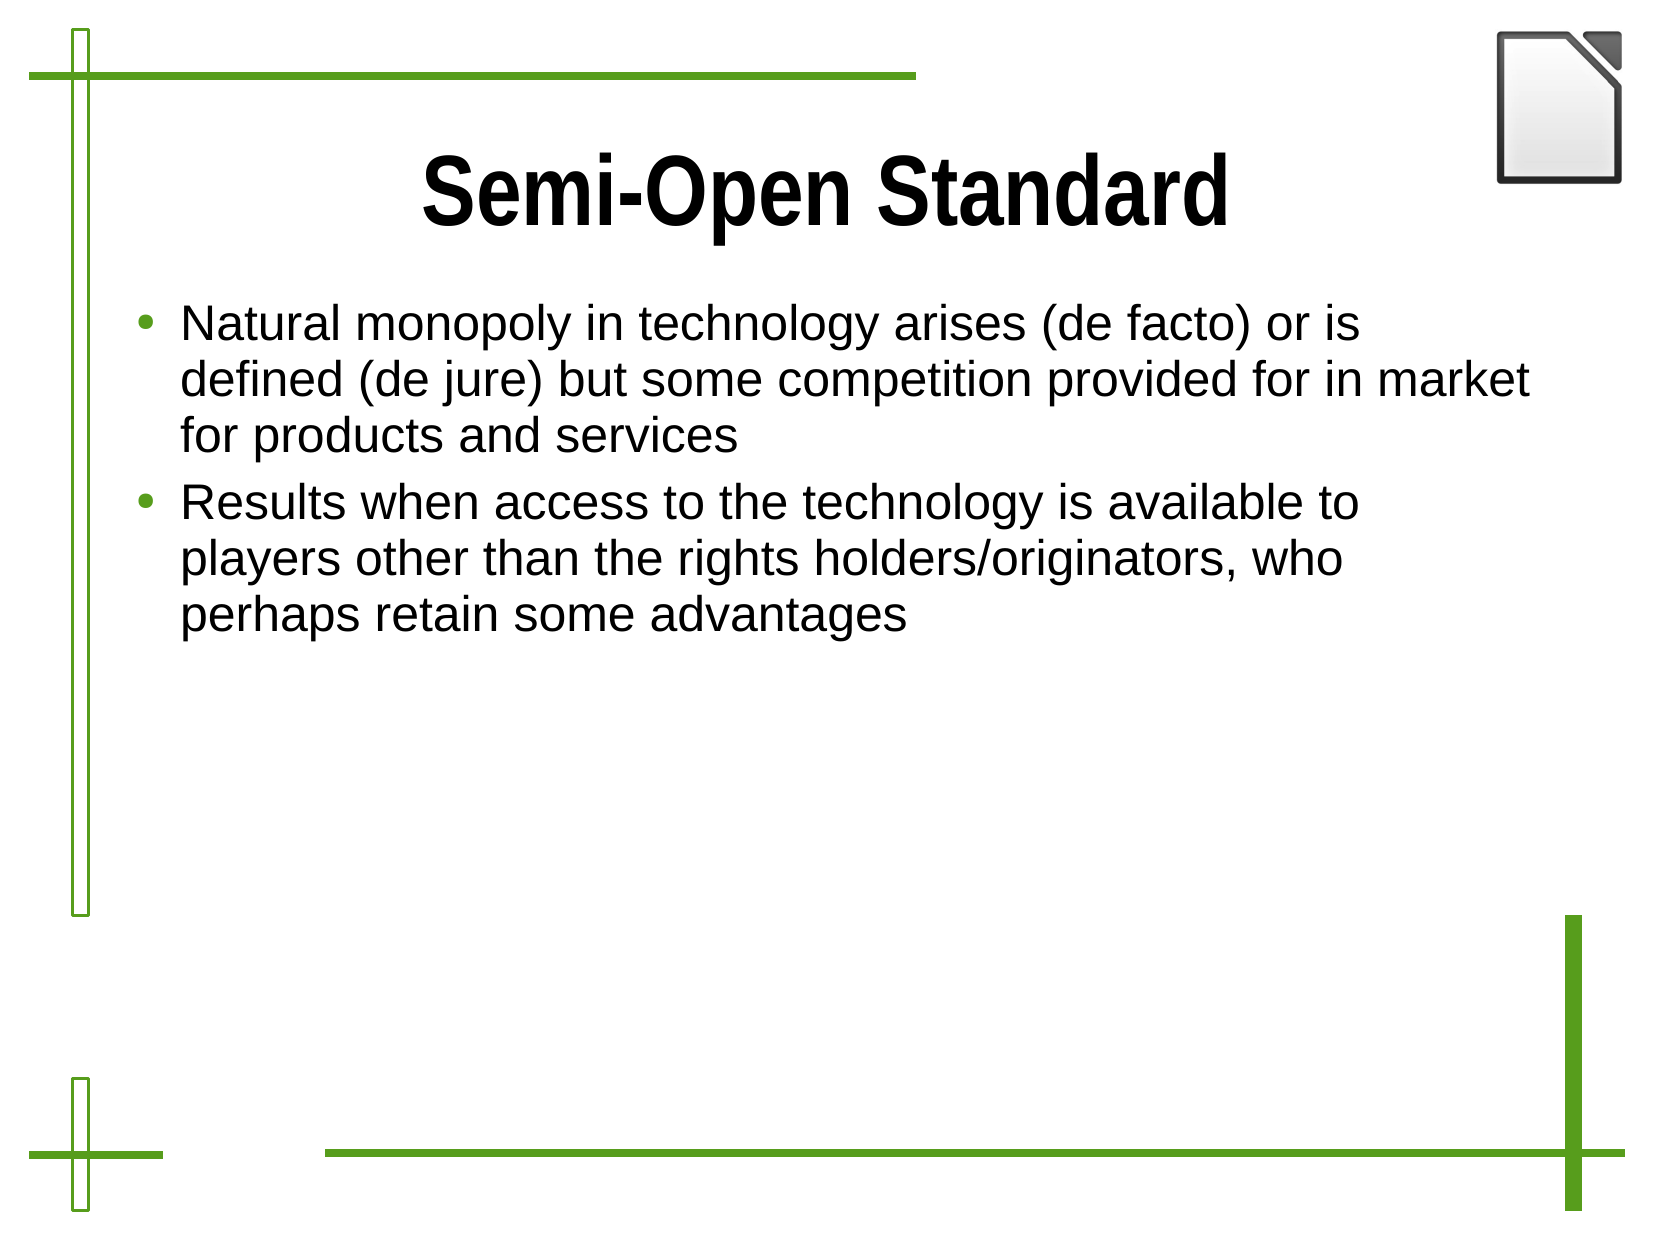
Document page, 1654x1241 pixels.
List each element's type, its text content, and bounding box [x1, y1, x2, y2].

picture [1494, 29, 1624, 186]
title Semi-Open Standard [118, 118, 1536, 260]
list Natural monopoly in technology arises (de facto) or is defined (de jure) but some competition provided for in market for products and services Results when access to the technology is available to players other than the rights holders/originators, who perhaps retain some advantages [118, 295, 1536, 1123]
